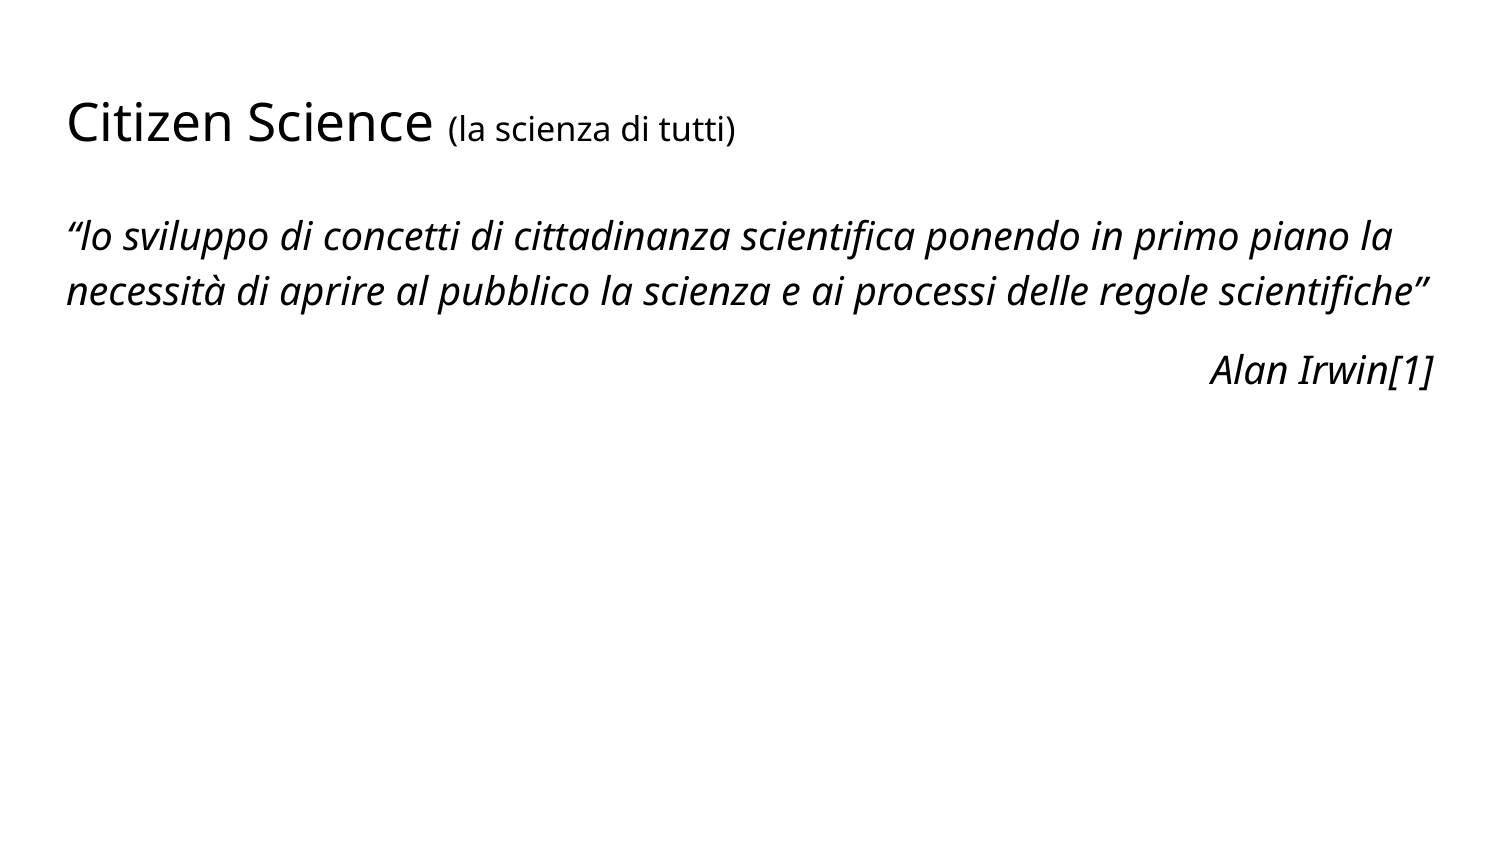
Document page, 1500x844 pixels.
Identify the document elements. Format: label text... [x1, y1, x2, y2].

title Citizen Science (la scienza di tutti) [51, 72, 1449, 167]
list “lo sviluppo di concetti di cittadinanza scientifica ponendo in primo piano la necessità di aprire al pubblico la scienza e ai processi delle regole scientifiche” Alan Irwin[1] [51, 189, 1449, 750]
